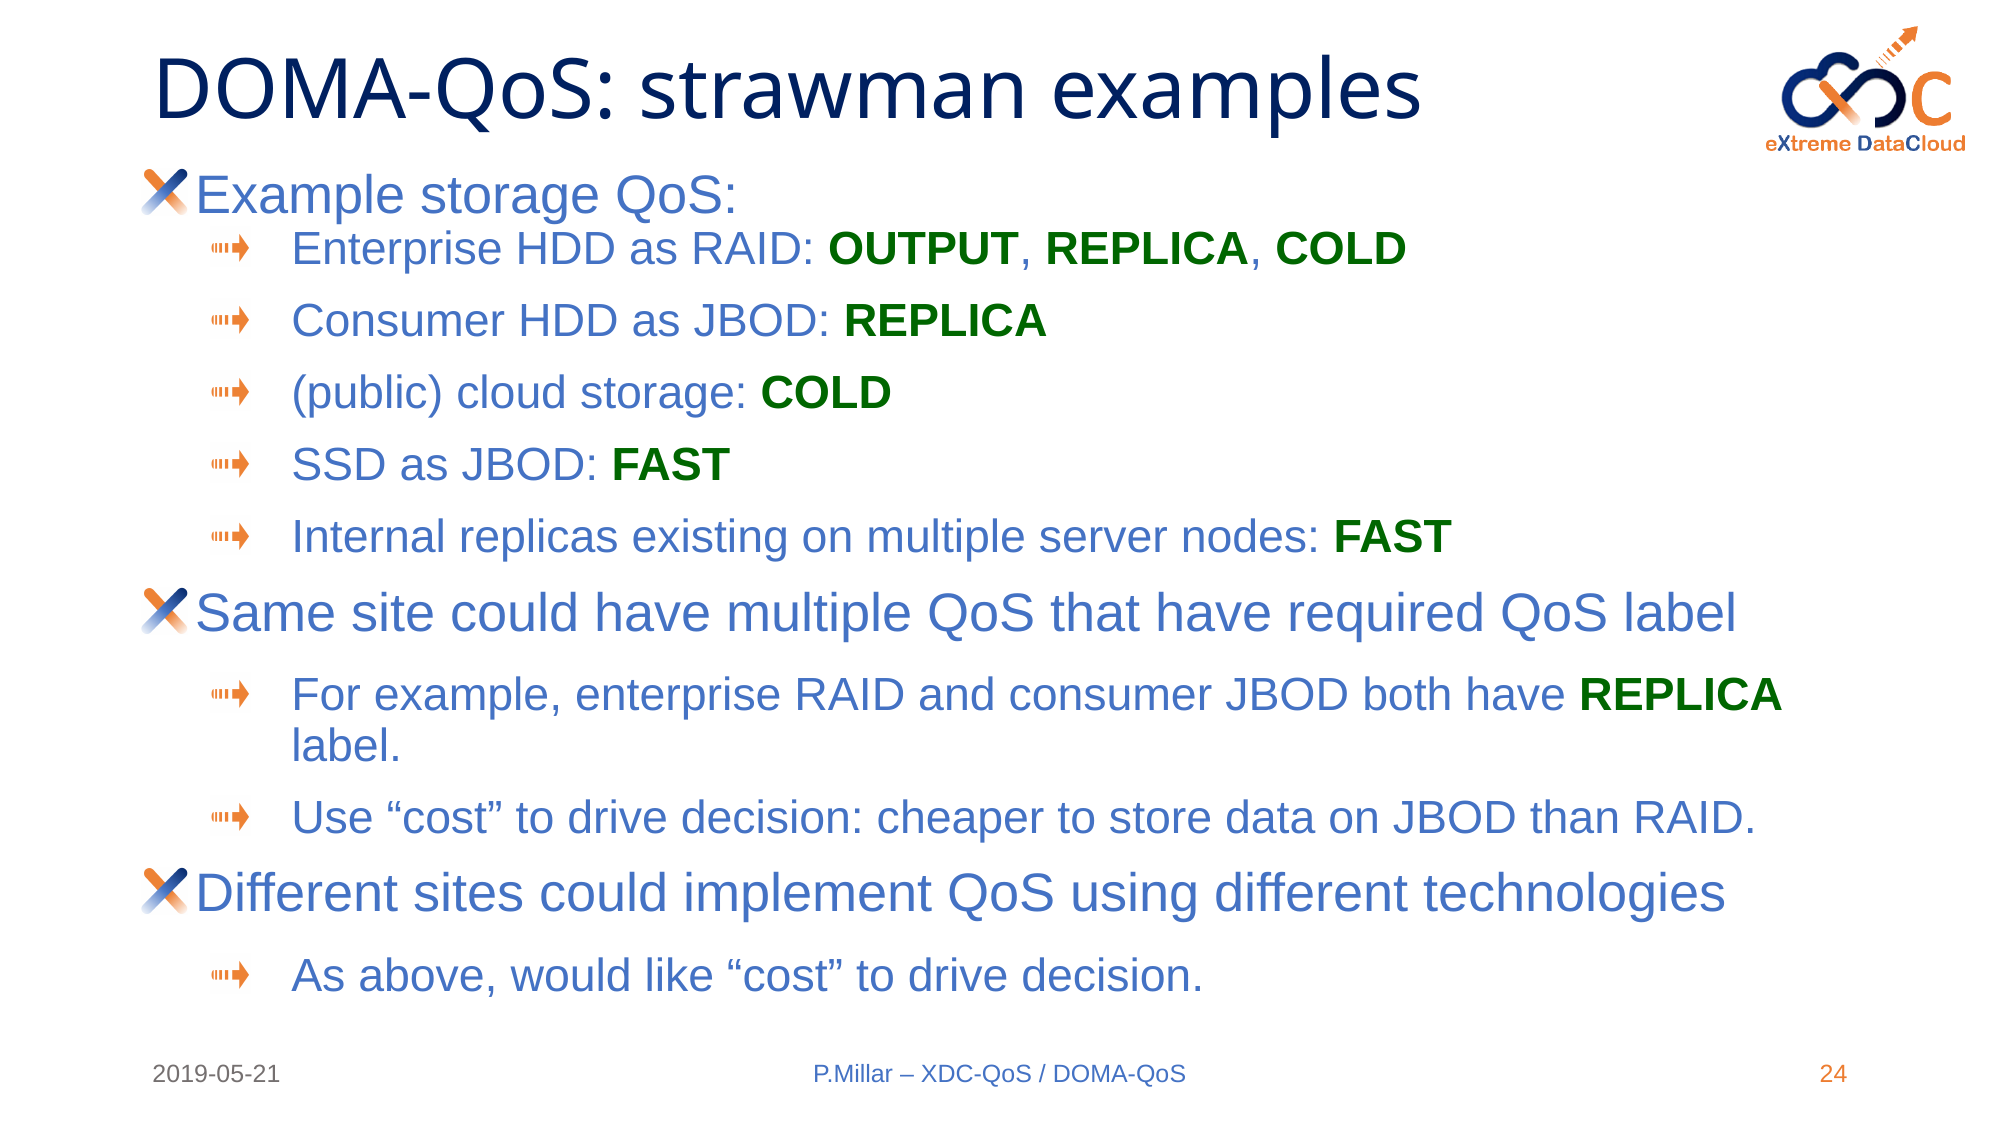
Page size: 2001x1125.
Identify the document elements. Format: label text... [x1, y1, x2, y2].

footer P.Millar – XDC-QoS / DOMA-QoS [662, 1042, 1338, 1103]
list Example storage QoS: Enterprise HDD as RAID: OUTPUT, REPLICA, COLD Consumer HDD as JBOD: REPLICA (public) cloud storage: COLD SSD as JBOD: FAST Internal replicas existing on multiple server nodes: FAST Same site could have multiple QoS that have required QoS label For example, enterprise RAID and consumer JBOD both have REPLICA label. Use “cost” to drive decision: cheaper to store data on JBOD than RAID. Different sites could implement QoS using different technologies As above, would like “cost” to drive decision. [126, 151, 1905, 1017]
slide_number <number> [1412, 1042, 1863, 1103]
picture [1777, 18, 1985, 170]
slide_number 2019-05-21 [137, 1042, 588, 1103]
title DOMA-QoS: strawman examples [137, 18, 1777, 151]
